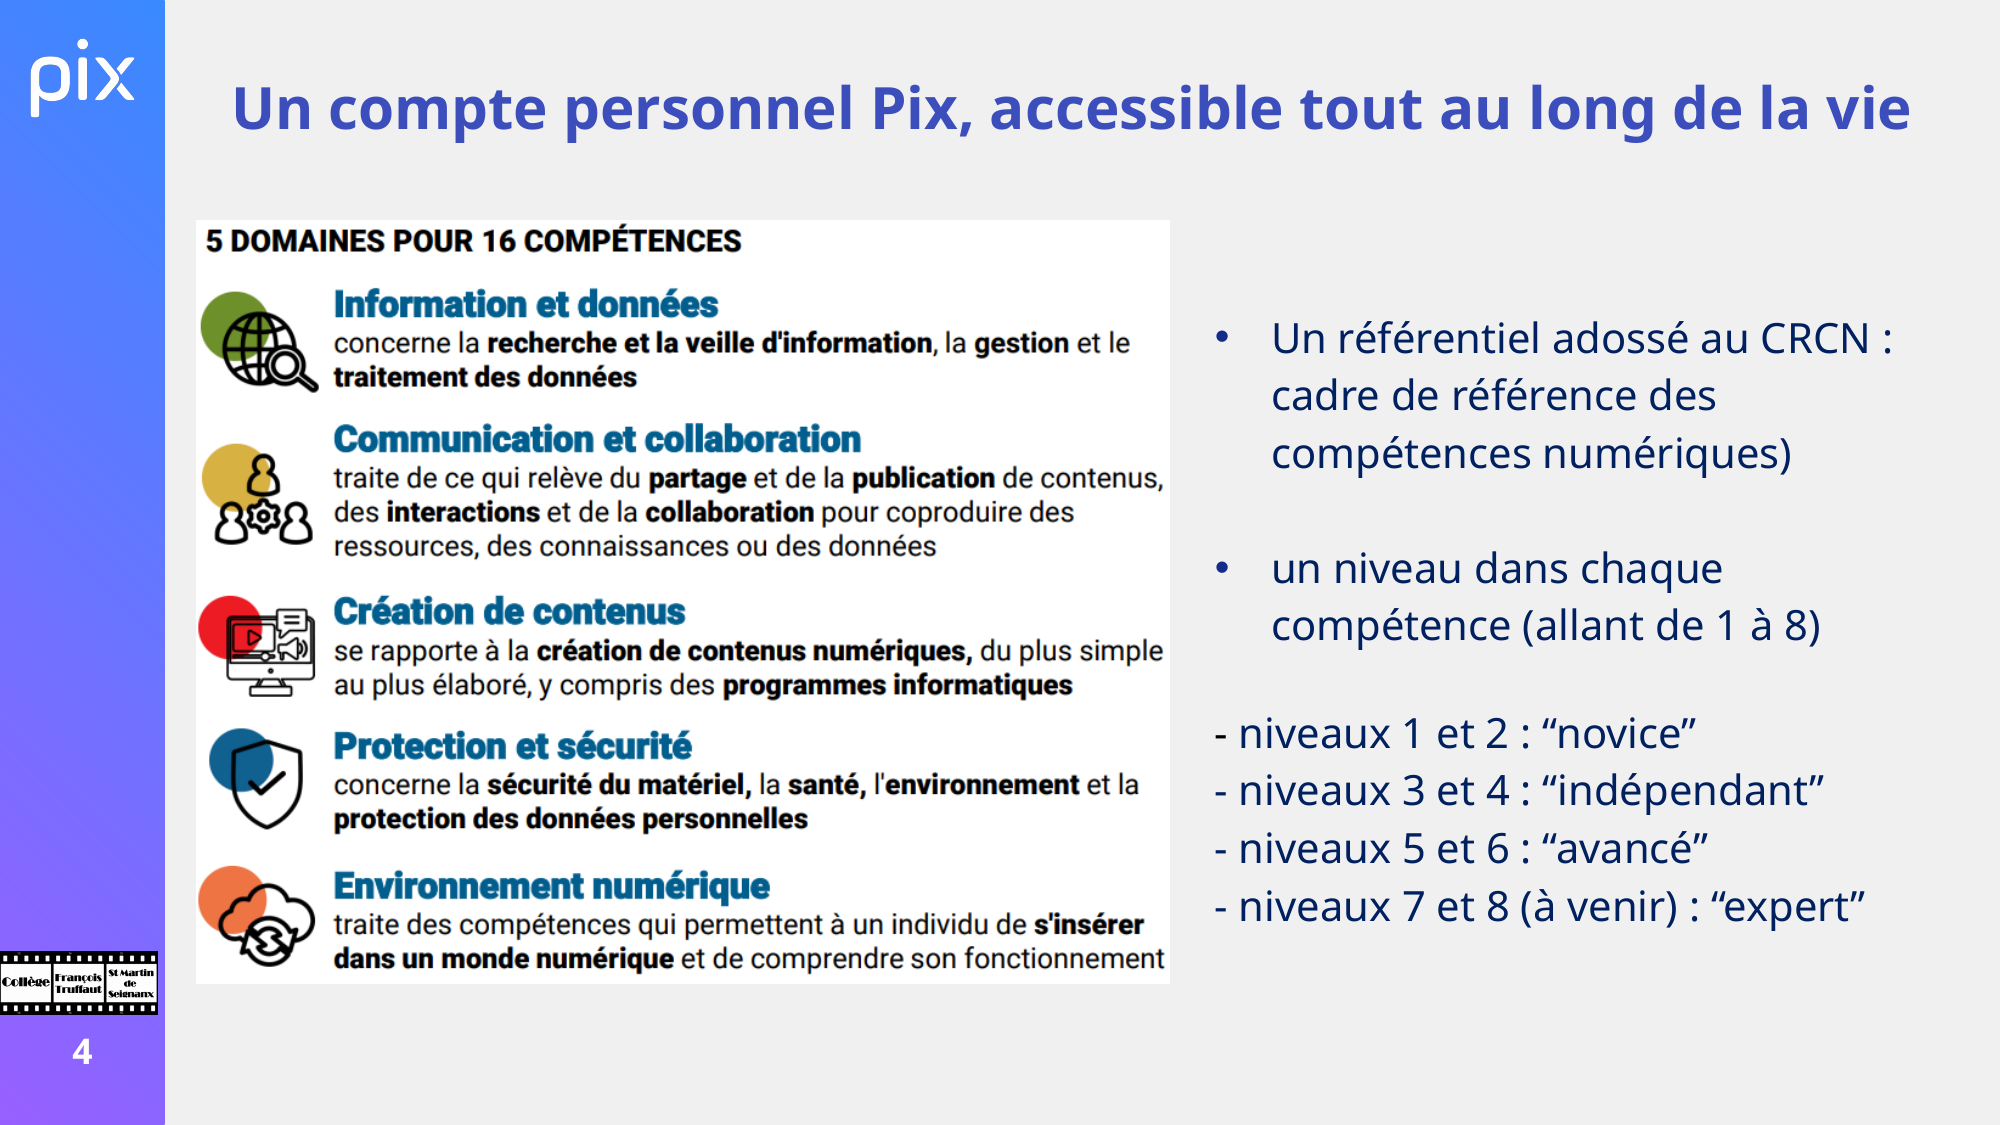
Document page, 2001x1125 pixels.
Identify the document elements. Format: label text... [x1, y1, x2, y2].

slide_number <numéro> [22, 1015, 143, 1101]
picture [196, 220, 1170, 984]
title Un compte personnel Pix, accessible tout au long de la vie [231, 29, 1920, 235]
picture [28, 36, 137, 120]
text_box Un référentiel adossé au CRCN : cadre de référence des compétences numériques) un niveau dans chaque compétence (allant de 1 à 8) - niveaux 1 et 2 : “novice” - niveaux 3 et 4 : “indépendant” - niveaux 5 et 6 : “avancé” - niveaux 7 et 8 (à venir) : “expert” [1214, 272, 1931, 478]
picture [0, 951, 158, 1015]
